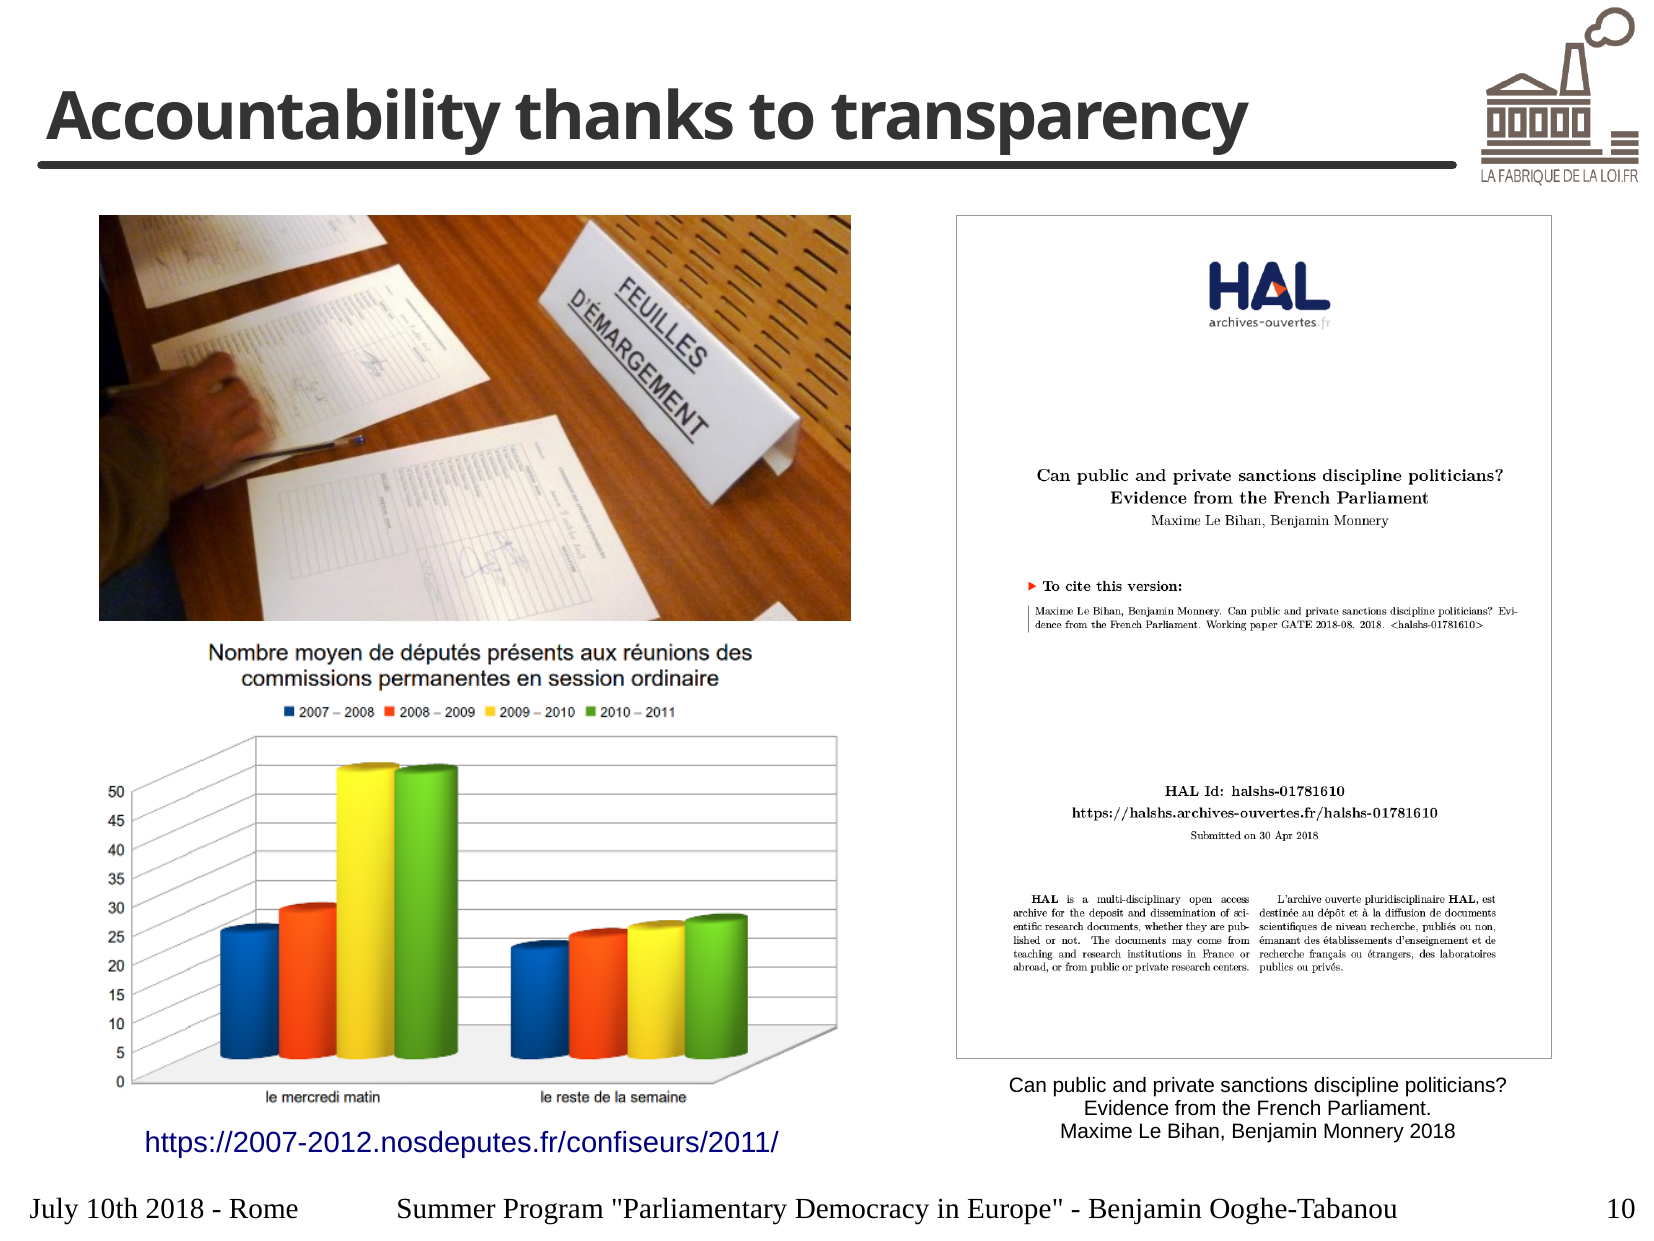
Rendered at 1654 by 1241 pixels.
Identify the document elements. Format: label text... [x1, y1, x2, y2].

picture [99, 215, 851, 621]
title Accountability thanks to transparency [29, 37, 1518, 189]
picture [100, 627, 852, 1123]
text_box Can public and private sanctions discipline politicians? Evidence from the French Parliament. Maxime Le Bihan, Benjamin Monnery 2018 [962, 1066, 1554, 1152]
picture [956, 215, 1552, 1059]
picture [1464, 0, 1654, 189]
text_box https://2007-2012.nosdeputes.fr/confiseurs/2011/ [17, 1118, 916, 1176]
